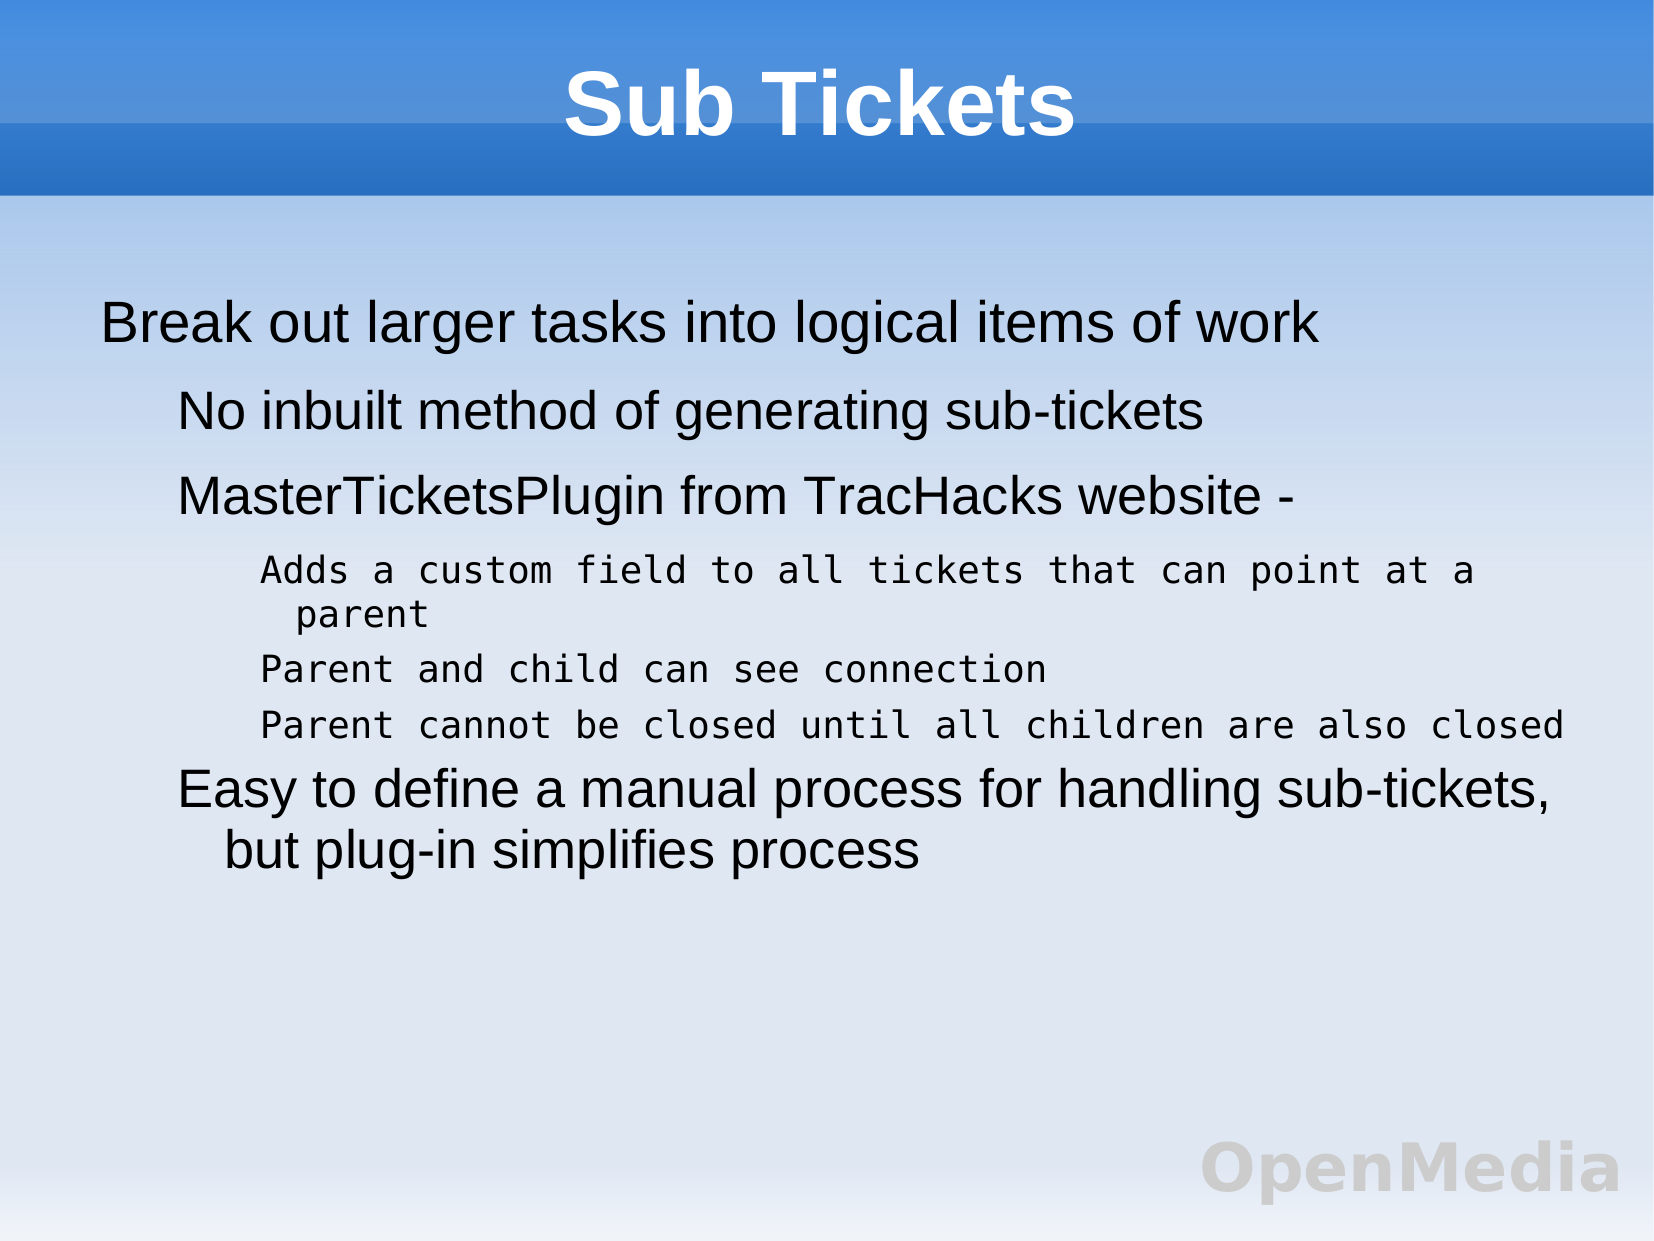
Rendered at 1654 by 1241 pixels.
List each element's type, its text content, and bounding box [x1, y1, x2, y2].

picture [0, 0, 1654, 1241]
title Sub Tickets [76, 0, 1565, 208]
list Break out larger tasks into logical items of work No inbuilt method of generating sub-tickets MasterTicketsPlugin from TracHacks website - Adds a custom field to all tickets that can point at a parent Parent and child can see connection Parent cannot be closed until all children are also closed Easy to define a manual process for handling sub-tickets, but plug-in simplifies process [82, 290, 1571, 1094]
